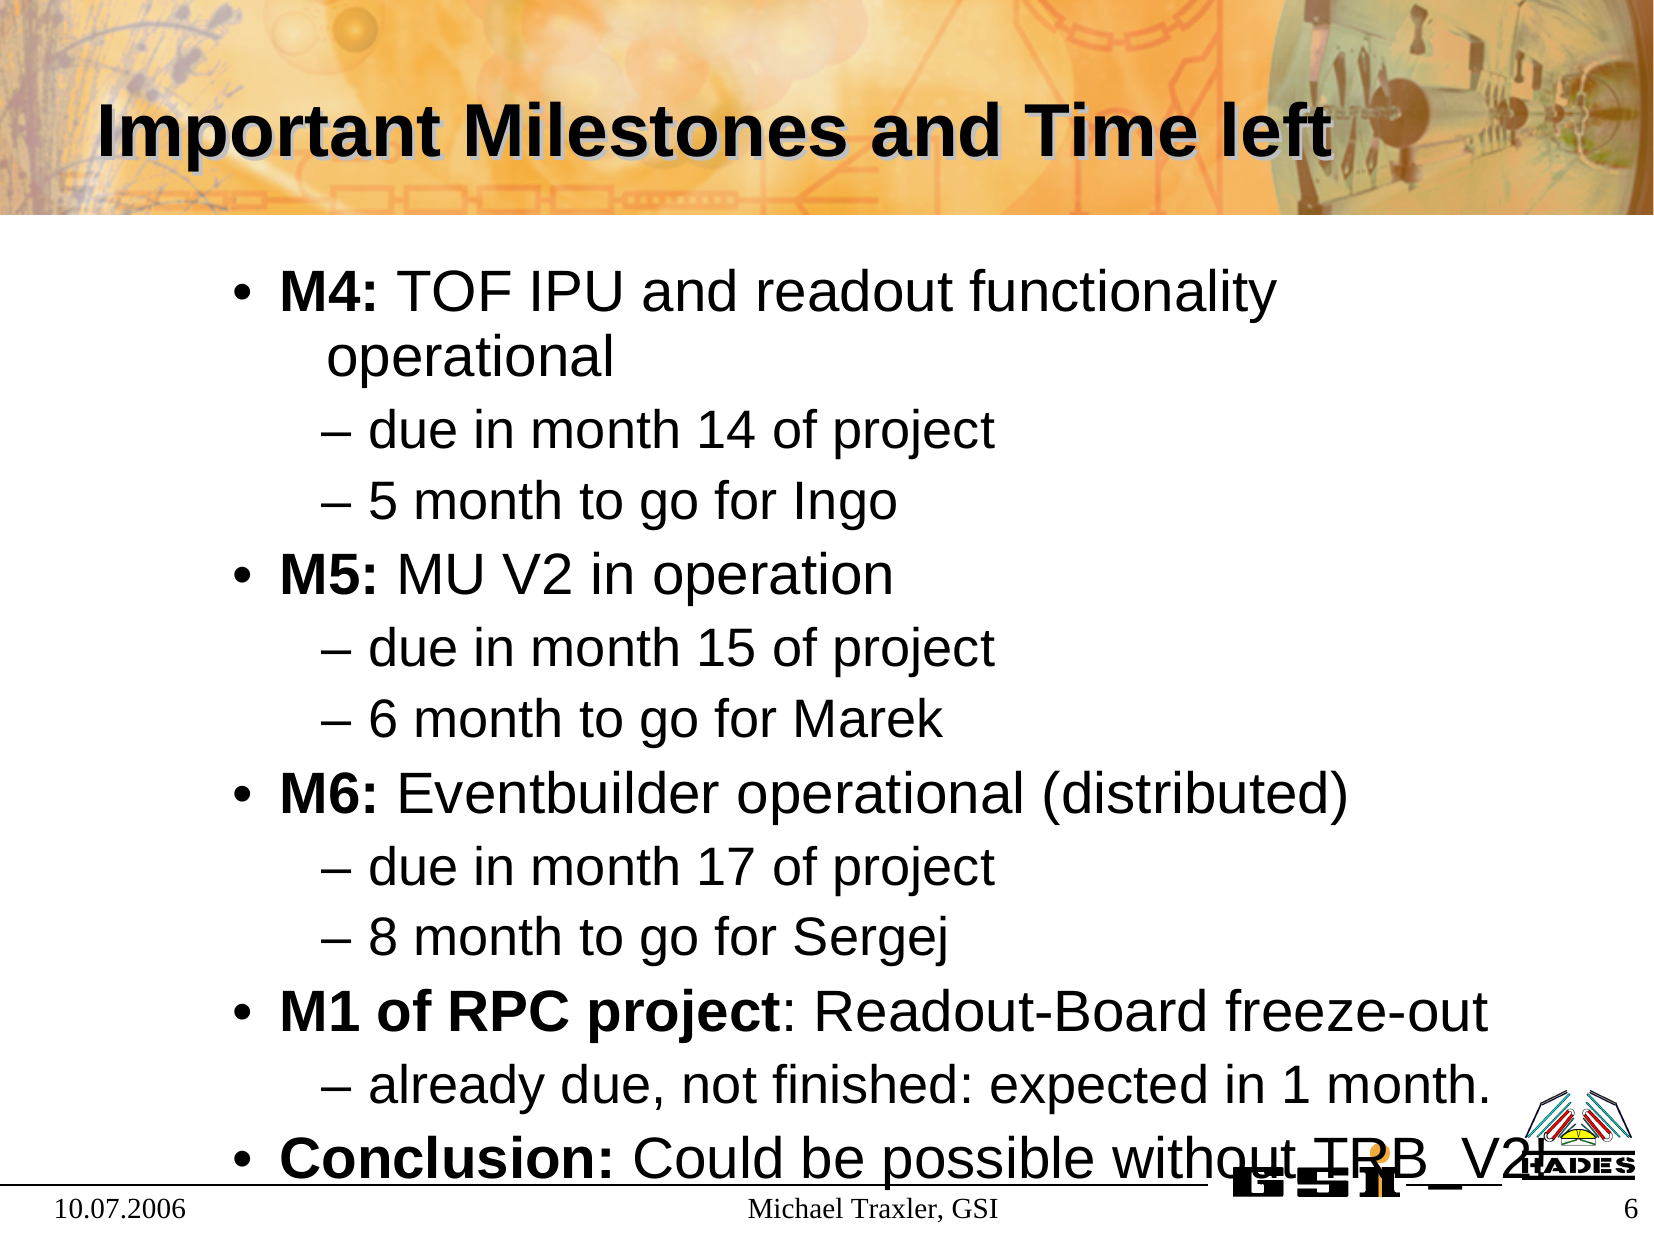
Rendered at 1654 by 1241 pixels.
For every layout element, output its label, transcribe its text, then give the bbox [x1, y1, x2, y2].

list M4: TOF IPU and readout functionality operational due in month 14 of project 5 month to go for Ingo M5: MU V2 in operation due in month 15 of project 6 month to go for Marek M6: Eventbuilder operational (distributed) due in month 17 of project 8 month to go for Sergej M1 of RPC project: Readout-Board freeze-out already due, not finished: expected in 1 month. Conclusion: Could be possible without TRB_V2! [82, 258, 1571, 1127]
picture [0, 0, 1654, 215]
picture [1358, 1143, 1380, 1157]
picture [1233, 1151, 1240, 1175]
picture [1522, 1090, 1635, 1180]
picture [1233, 1143, 1400, 1197]
title Important Milestones and Time left [96, 27, 1502, 235]
